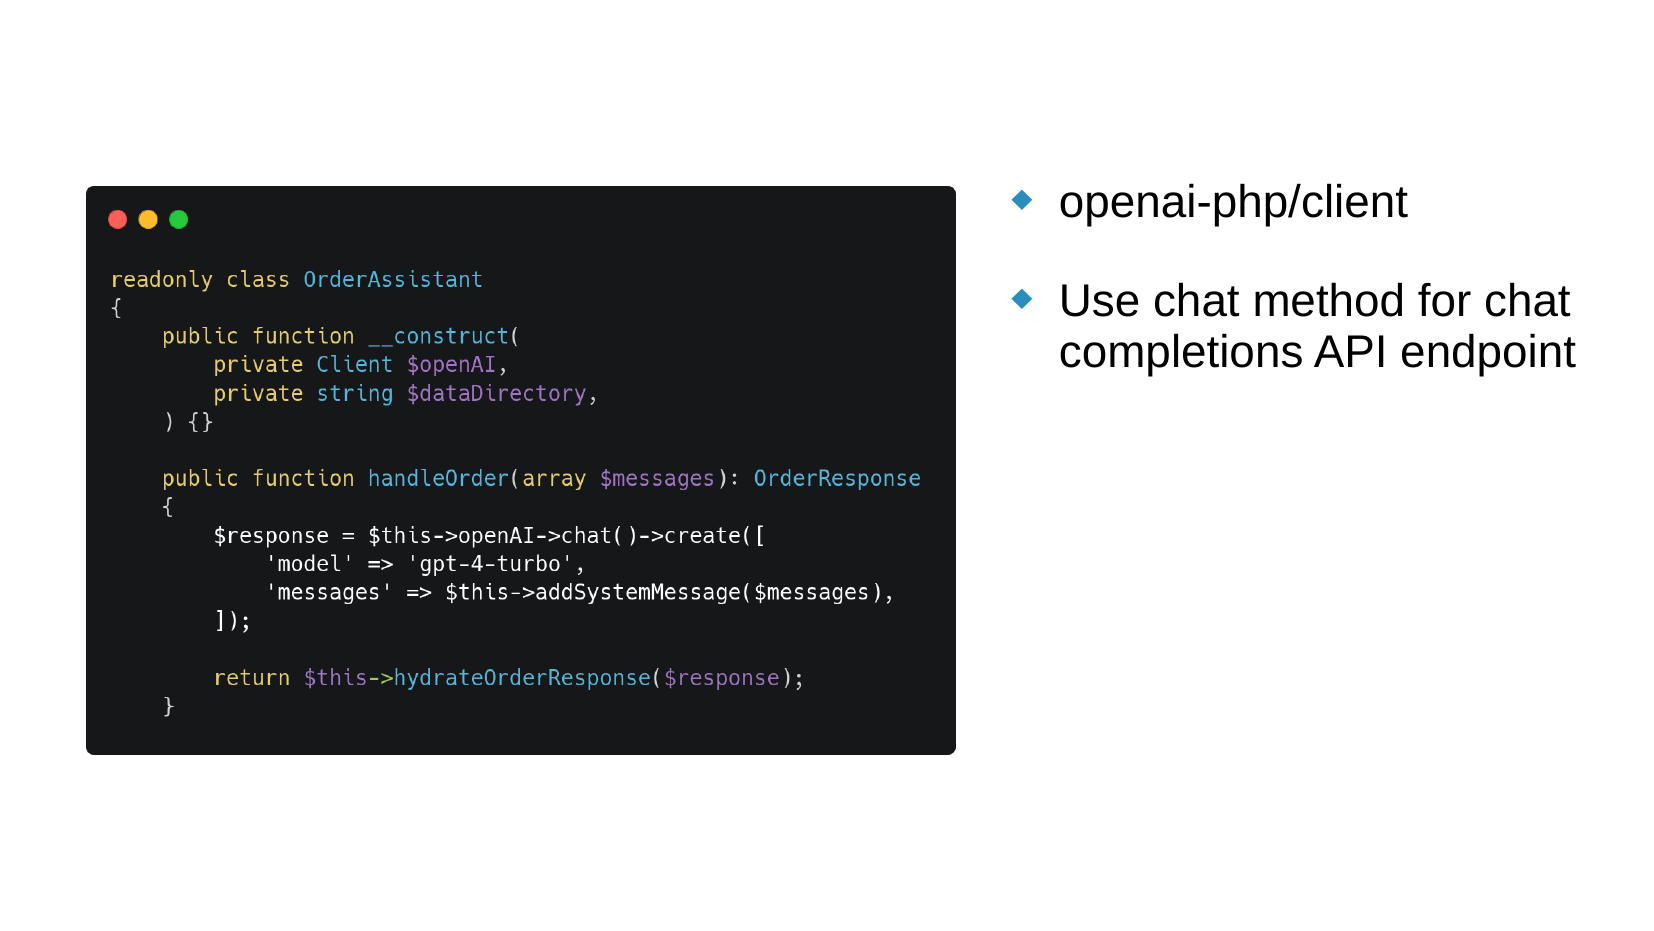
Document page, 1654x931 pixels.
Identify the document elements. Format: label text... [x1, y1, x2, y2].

picture [0, 100, 1041, 840]
text_box openai-php/client Use chat method for chat completions API endpoint [1041, 168, 1654, 806]
